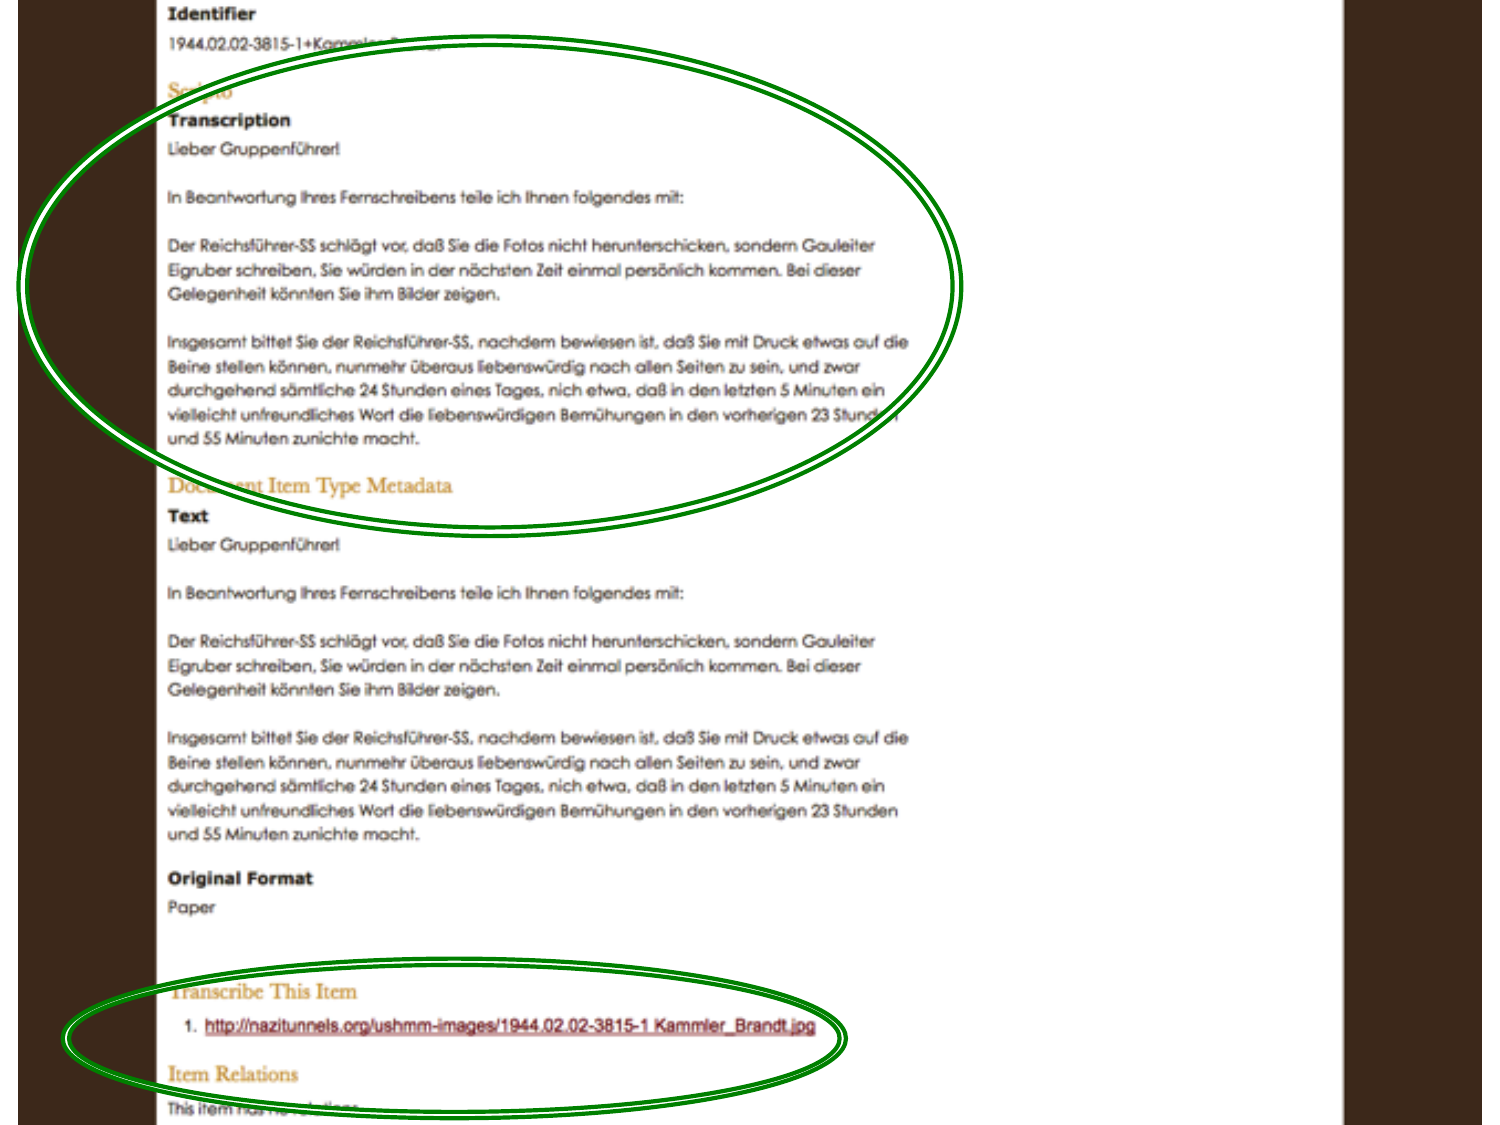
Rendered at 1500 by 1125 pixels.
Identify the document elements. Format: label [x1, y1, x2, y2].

picture [28, 46, 952, 527]
text_box [62, 958, 846, 1119]
picture [18, 0, 1482, 1125]
text_box [18, 36, 962, 537]
